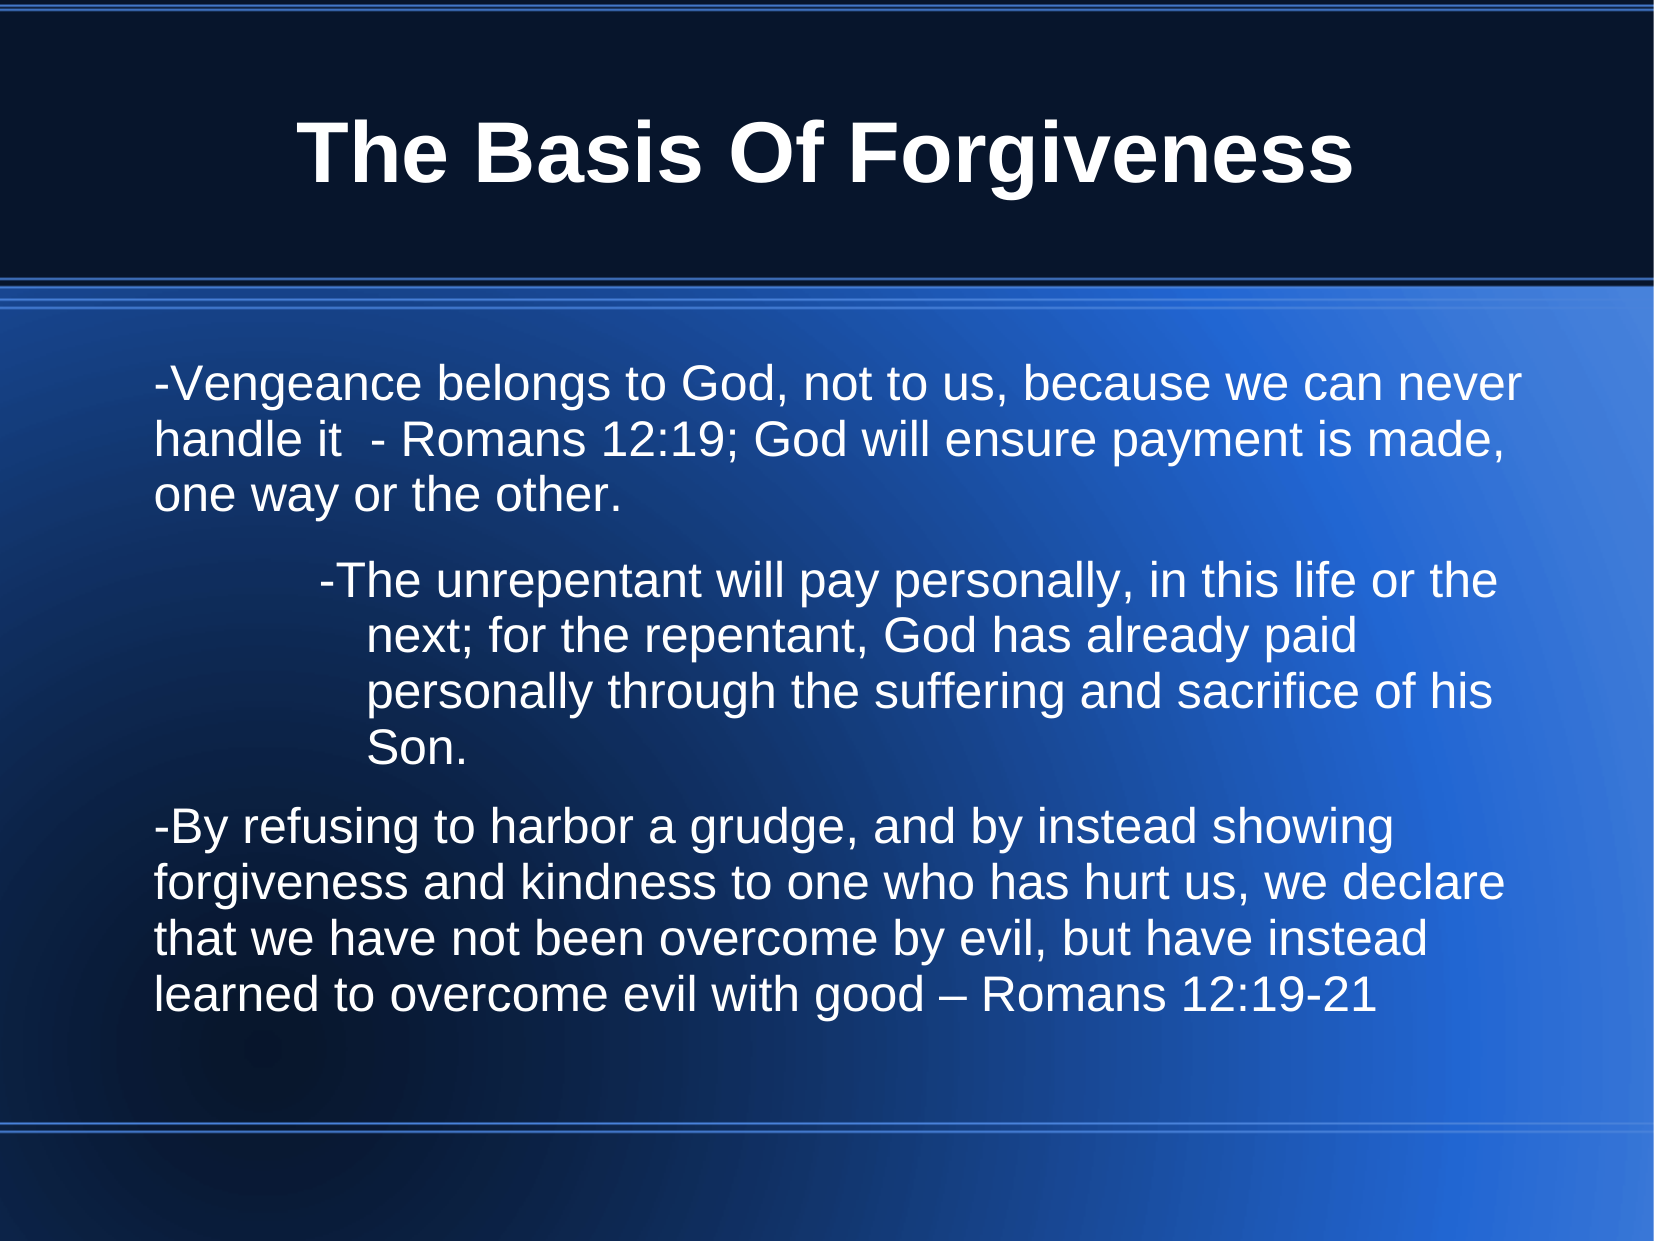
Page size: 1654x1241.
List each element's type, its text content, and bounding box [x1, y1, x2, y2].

picture [0, 0, 1654, 1241]
list -Vengeance belongs to God, not to us, because we can never handle it - Romans 12:19; God will ensure payment is made, one way or the other. -The unrepentant will pay personally, in this life or the next; for the repentant, God has already paid personally through the suffering and sacrifice of his Son. -By refusing to harbor a grudge, and by instead showing forgiveness and kindness to one who has hurt us, we declare that we have not been overcome by evil, but have instead learned to overcome evil with good – Romans 12:19-21 [82, 355, 1571, 1241]
title The Basis Of Forgiveness [82, 49, 1571, 257]
